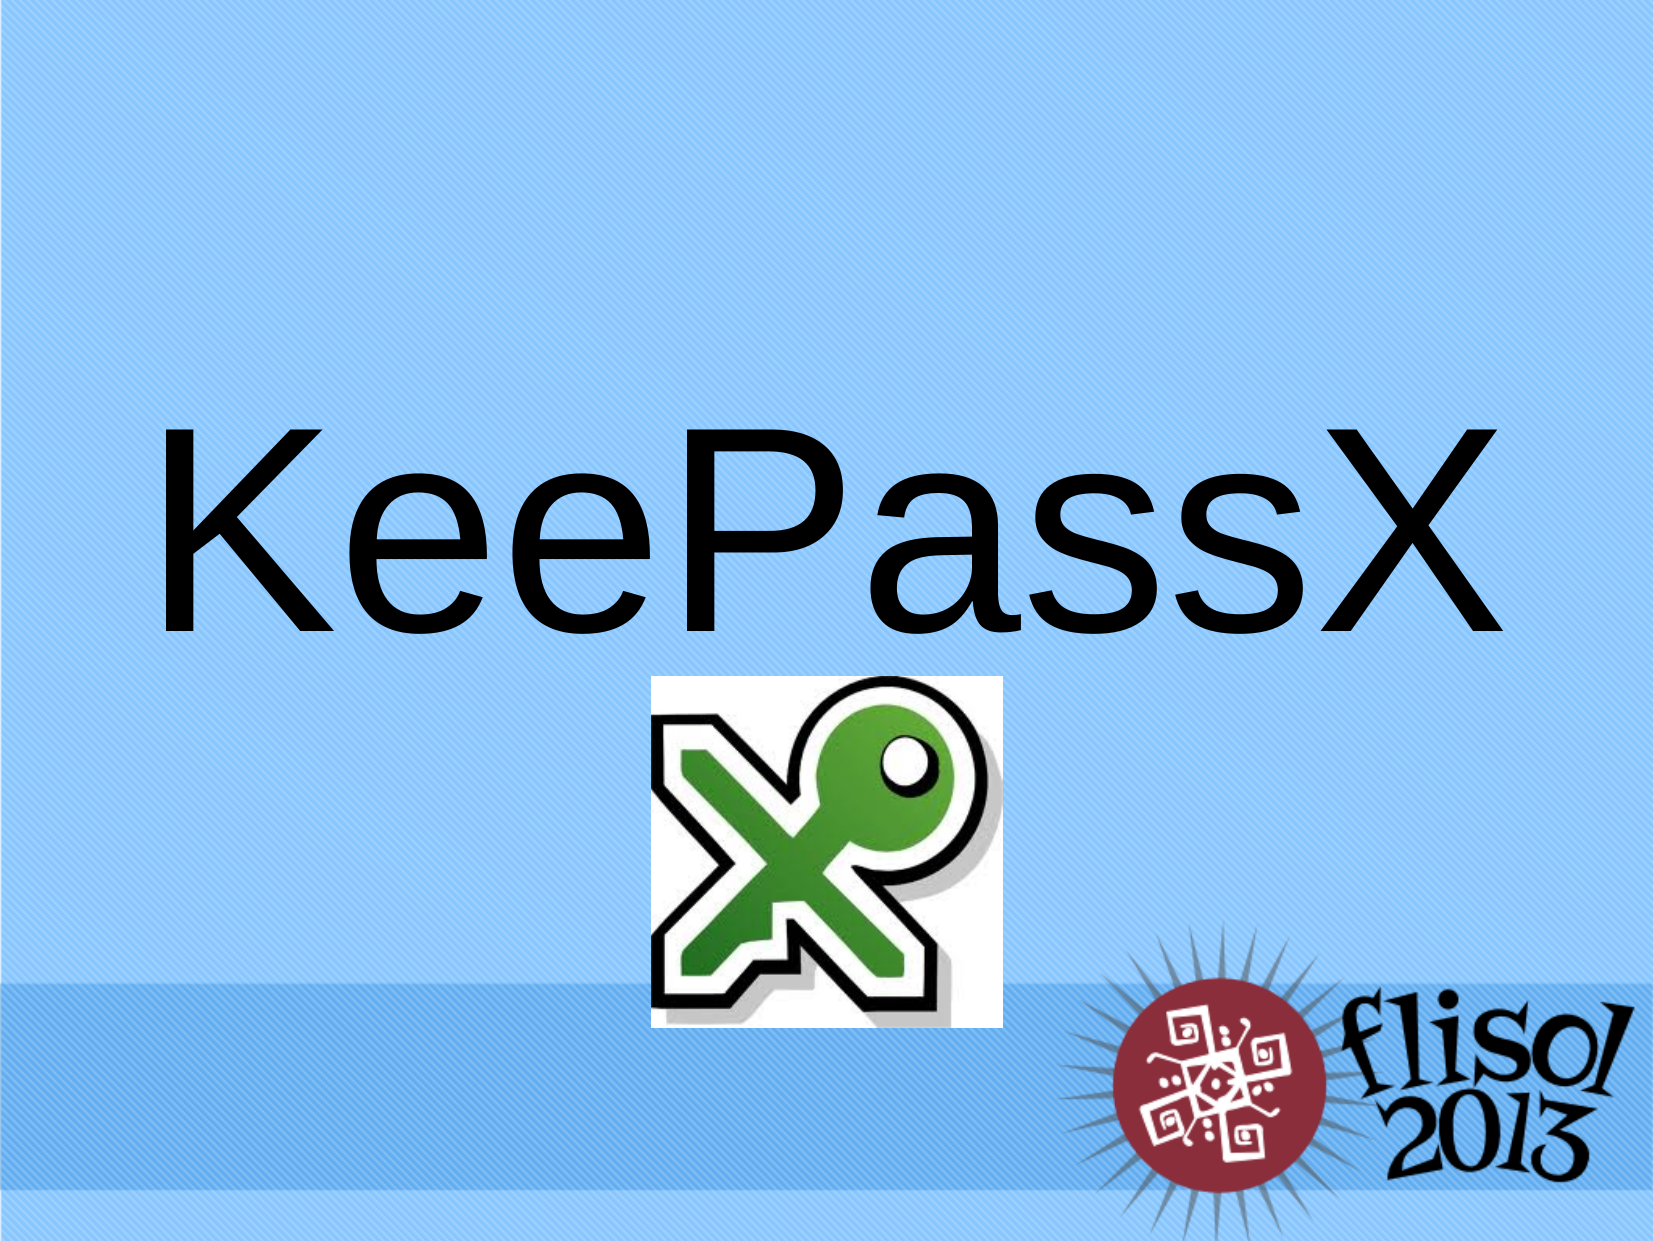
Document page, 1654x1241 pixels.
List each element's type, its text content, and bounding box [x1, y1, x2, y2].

picture [0, 0, 1654, 1241]
subtitle KeePassX [82, 49, 1571, 1010]
